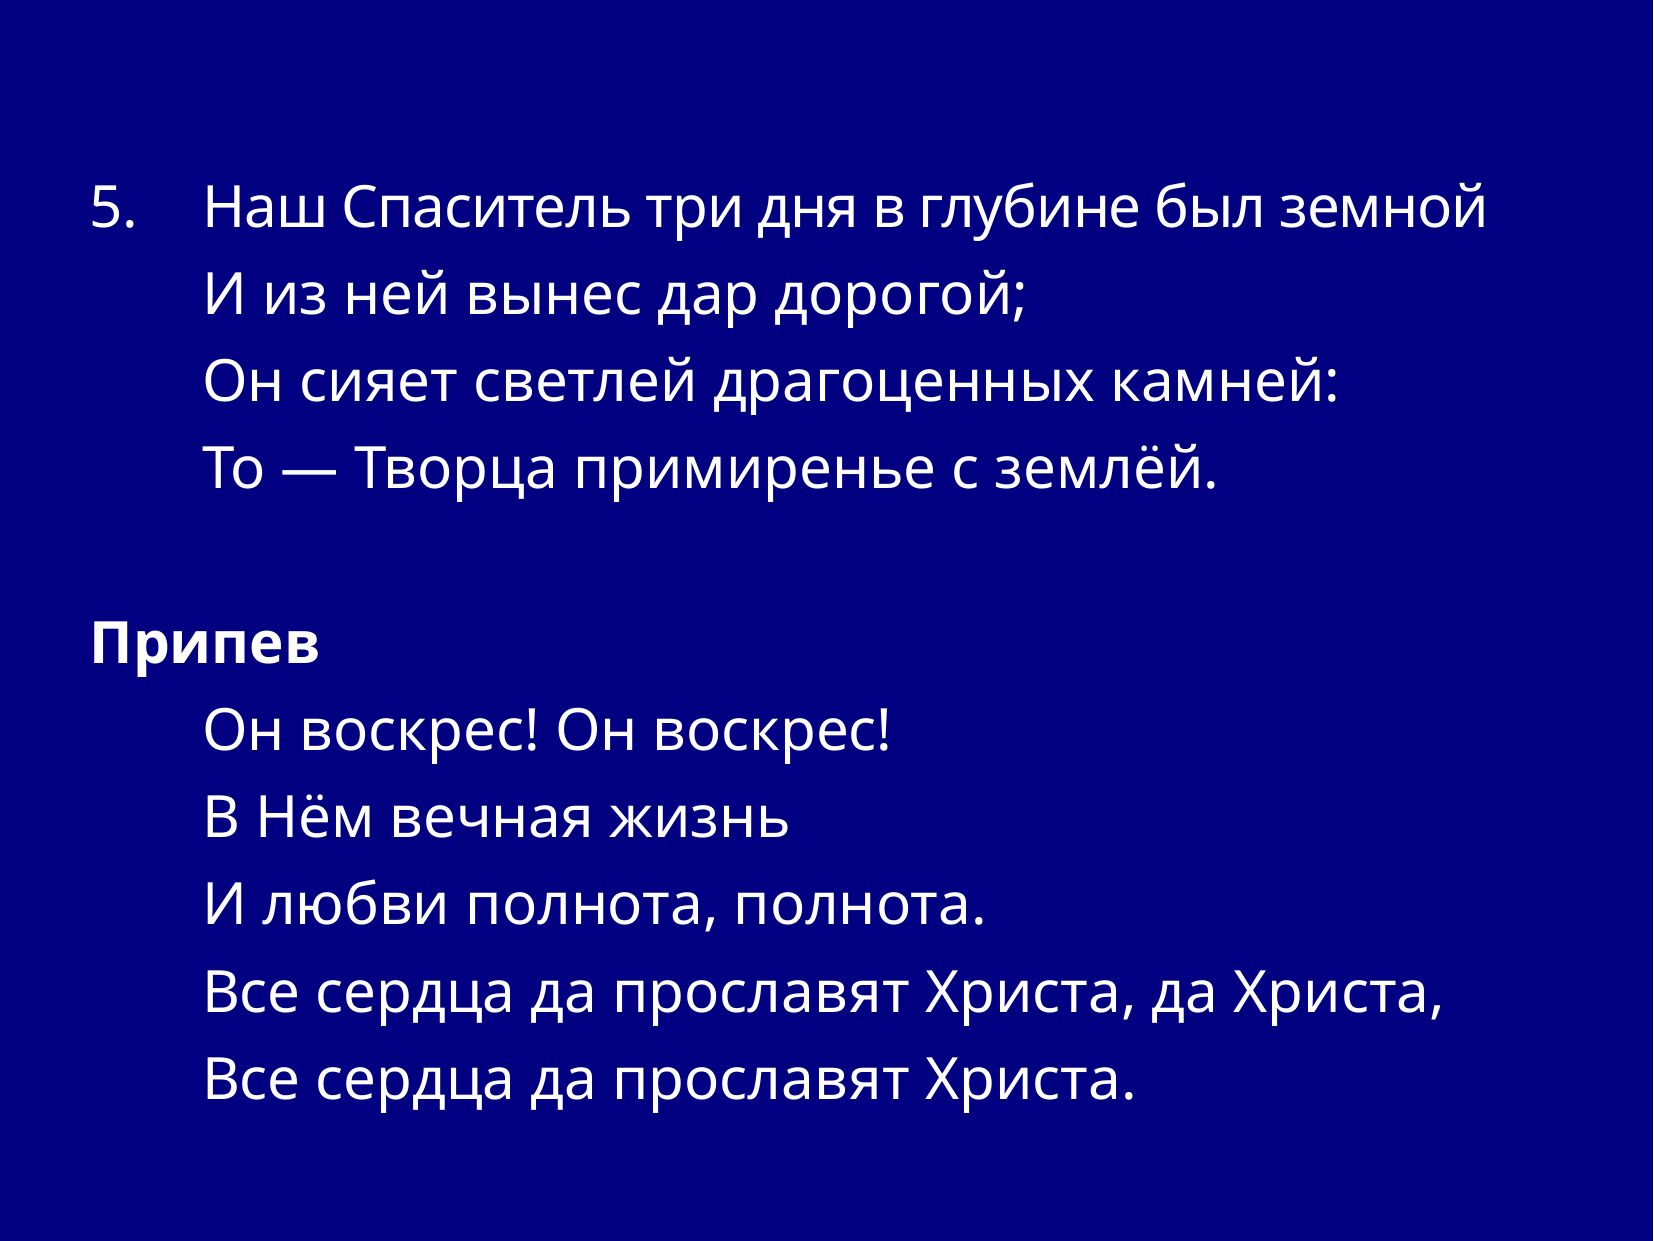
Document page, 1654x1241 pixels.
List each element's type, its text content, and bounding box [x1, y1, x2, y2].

text_box 5. Наш Спаситель три дня в глубине был земной И из ней вынес дар дорогой; Он сияет светлей драгоценных камней: То — Творца примиренье с землёй. Припев Он воскрес! Он воскрес! В Нём вечная жизнь И любви полнота, полнота. Все сердца да прославят Христа, да Христа, Все сердца да прославят Христа. [75, 150, 1653, 1163]
